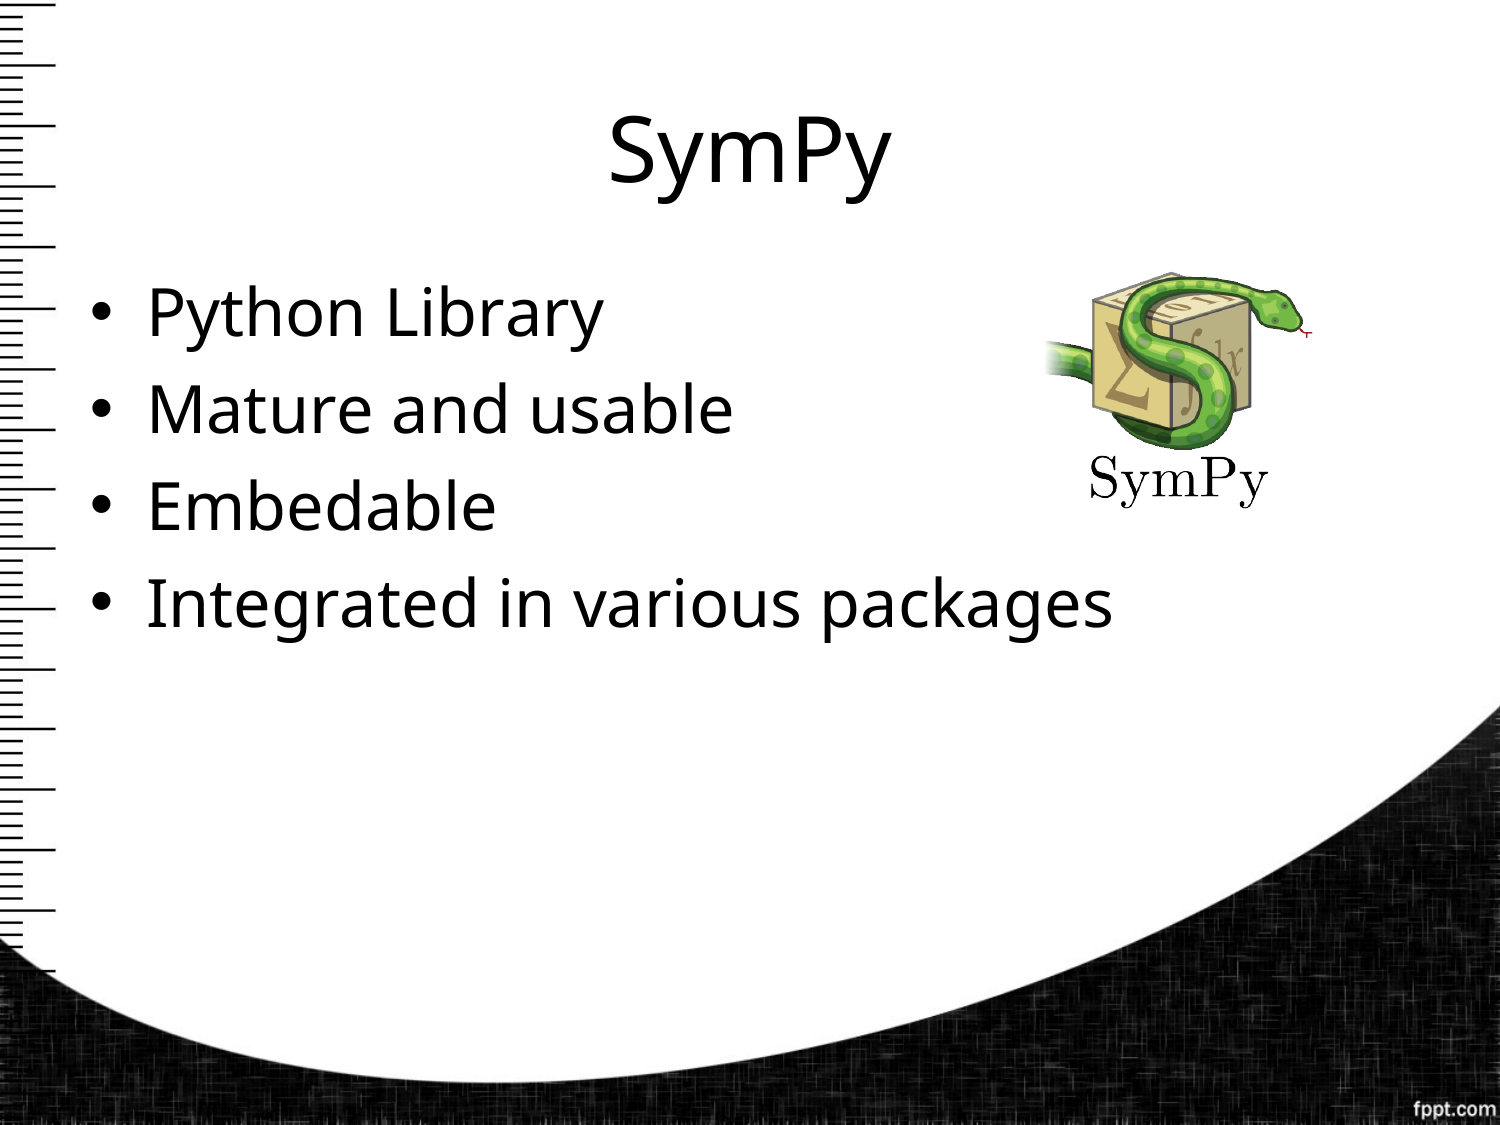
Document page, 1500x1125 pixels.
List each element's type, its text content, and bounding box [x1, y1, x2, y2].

list Python Library Mature and usable Embedable Integrated in various packages [75, 262, 1426, 1020]
picture [0, 0, 1500, 1125]
title SymPy [75, 44, 1426, 248]
